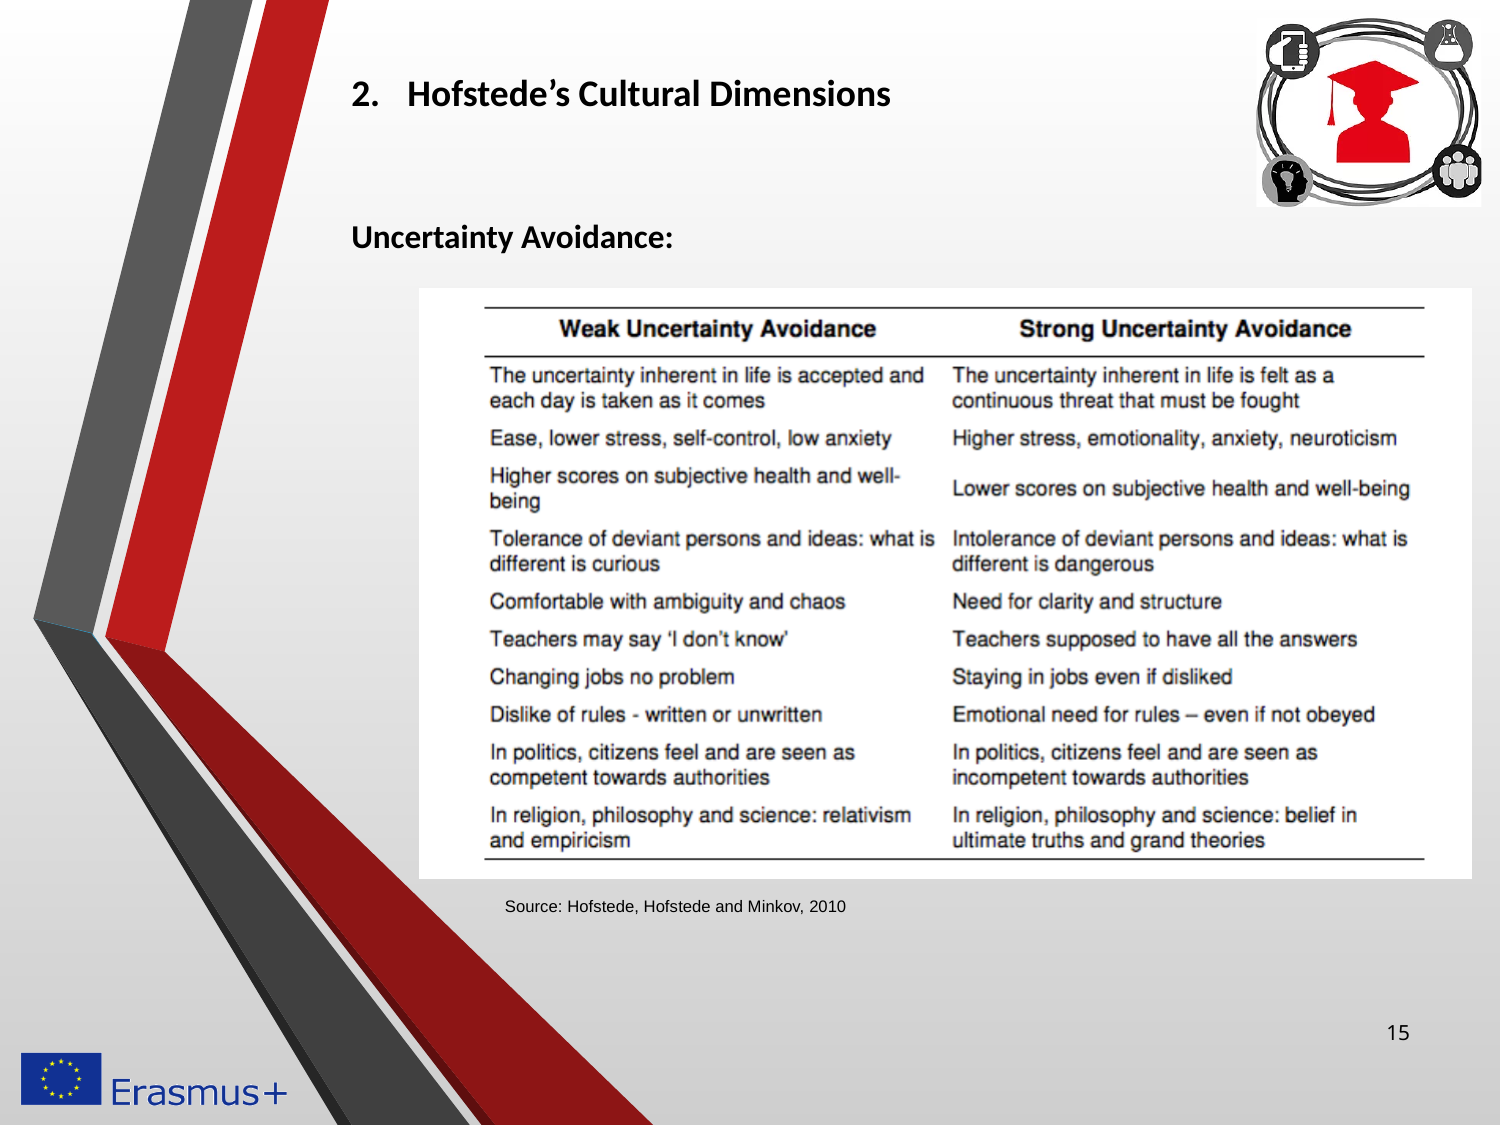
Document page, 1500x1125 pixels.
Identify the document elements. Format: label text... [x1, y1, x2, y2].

slide_number <numer> [1357, 1003, 1425, 1064]
chart [1257, 19, 1483, 209]
picture [419, 288, 1472, 879]
text_box Uncertainty Avoidance: [336, 208, 1258, 303]
picture [1256, 18, 1482, 207]
text_box Source: Hofstede, Hofstede and Minkov, 2010 [490, 888, 1093, 923]
picture [5, 1037, 302, 1120]
text_box Hofstede’s Cultural Dimensions [336, 61, 1247, 122]
